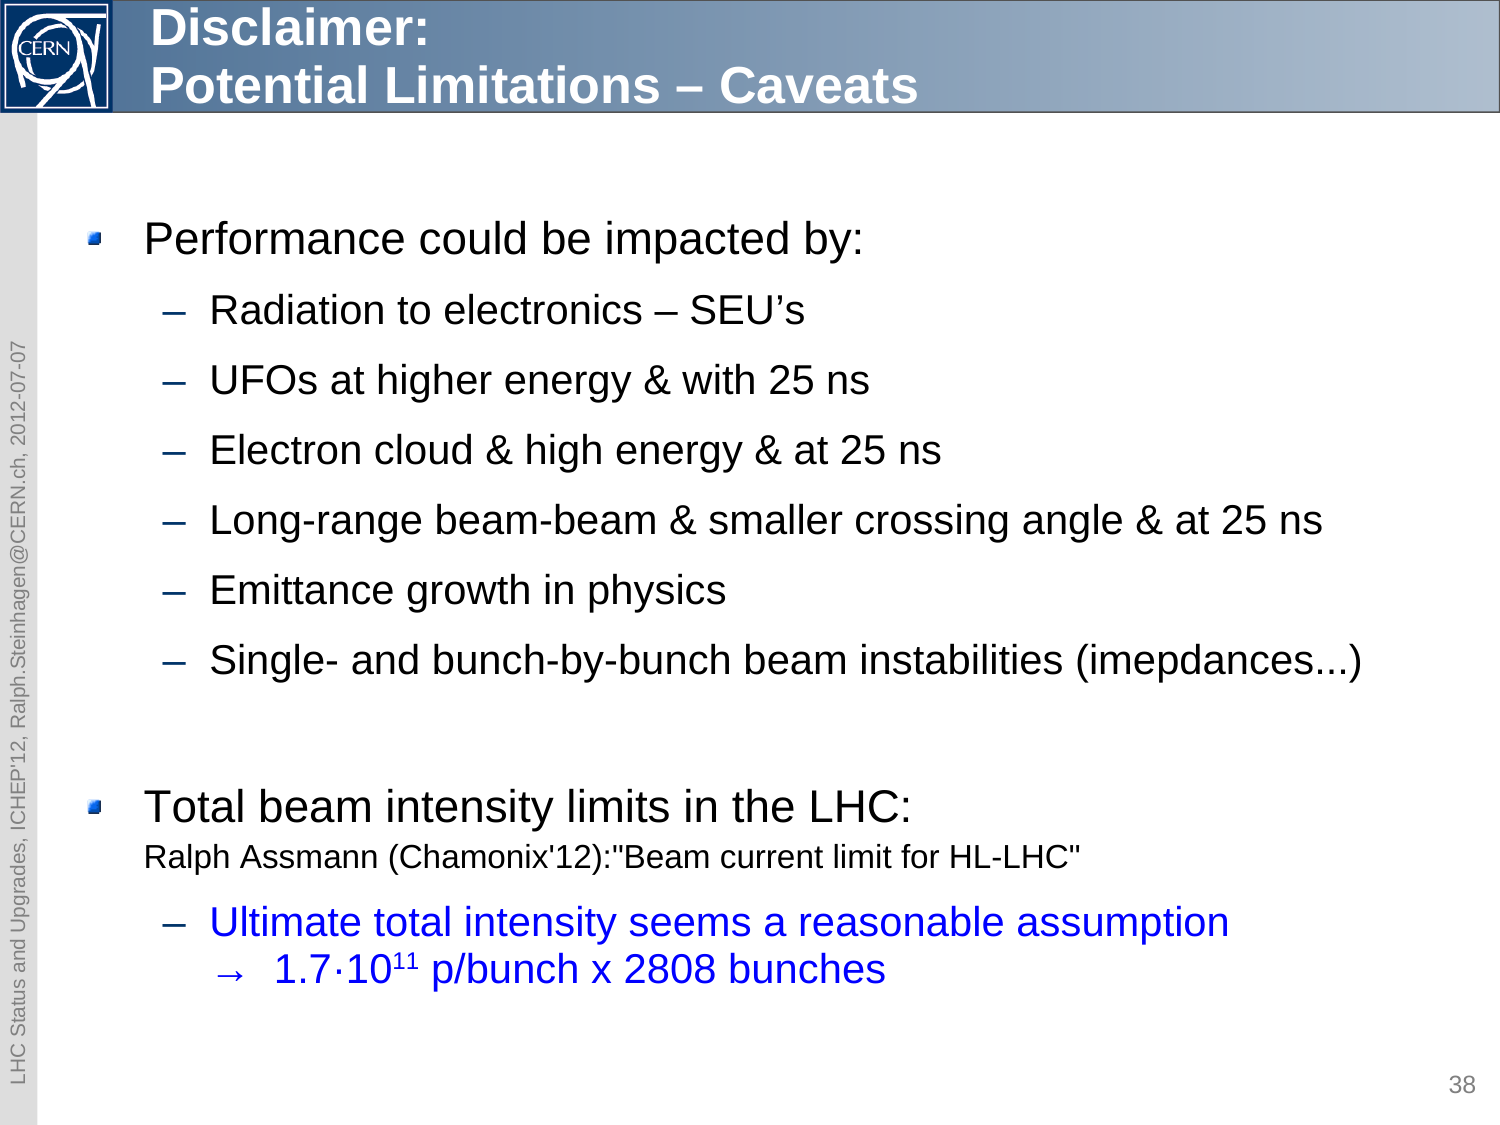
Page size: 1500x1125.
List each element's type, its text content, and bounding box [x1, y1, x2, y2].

picture [0, 0, 113, 113]
list Performance could be impacted by: Radiation to electronics – SEU’s UFOs at higher energy & with 25 ns Electron cloud & high energy & at 25 ns Long-range beam-beam & smaller crossing angle & at 25 ns Emittance growth in physics Single- and bunch-by-bunch beam instabilities (imepdances...) Total beam intensity limits in the LHC: Ralph Assmann (Chamonix'12):"Beam current limit for HL-LHC" Ultimate total intensity seems a reasonable assumption → 1.7·1011 p/bunch x 2808 bunches [87, 137, 1438, 1030]
title Disclaimer: Potential Limitations – Caveats [150, 0, 1201, 115]
